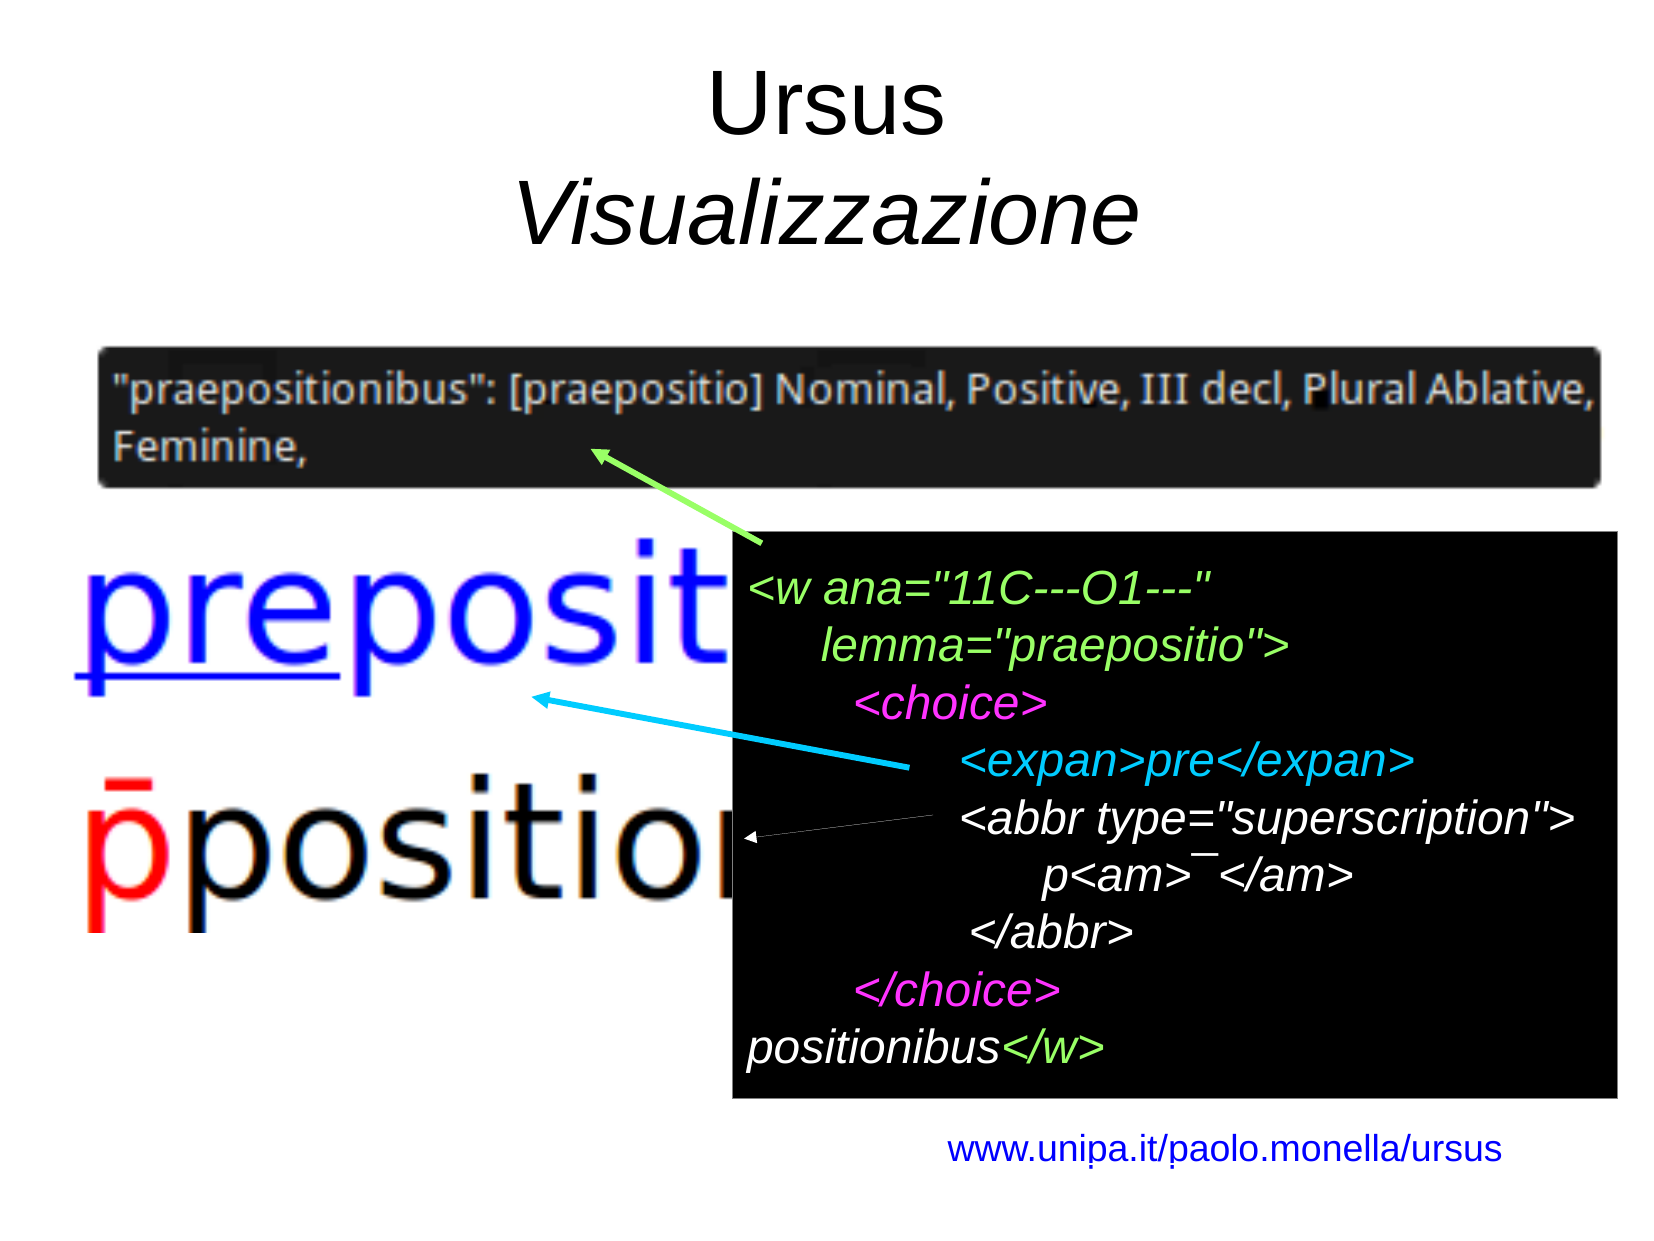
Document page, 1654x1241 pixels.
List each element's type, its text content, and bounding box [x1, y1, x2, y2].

text_box <w ana="11C---O1---" lemma="praepositio"> <choice> <expan>pre</expan> <abbr type="superscription"> p<am>¯</am> </abbr> </choice> positionibus</w> [732, 531, 1618, 1099]
text_box Ursus Visualizzazione [82, 49, 1571, 257]
text_box www.unipa.it/paolo.monella/ursus [933, 1116, 1548, 1216]
picture [59, 311, 1612, 934]
